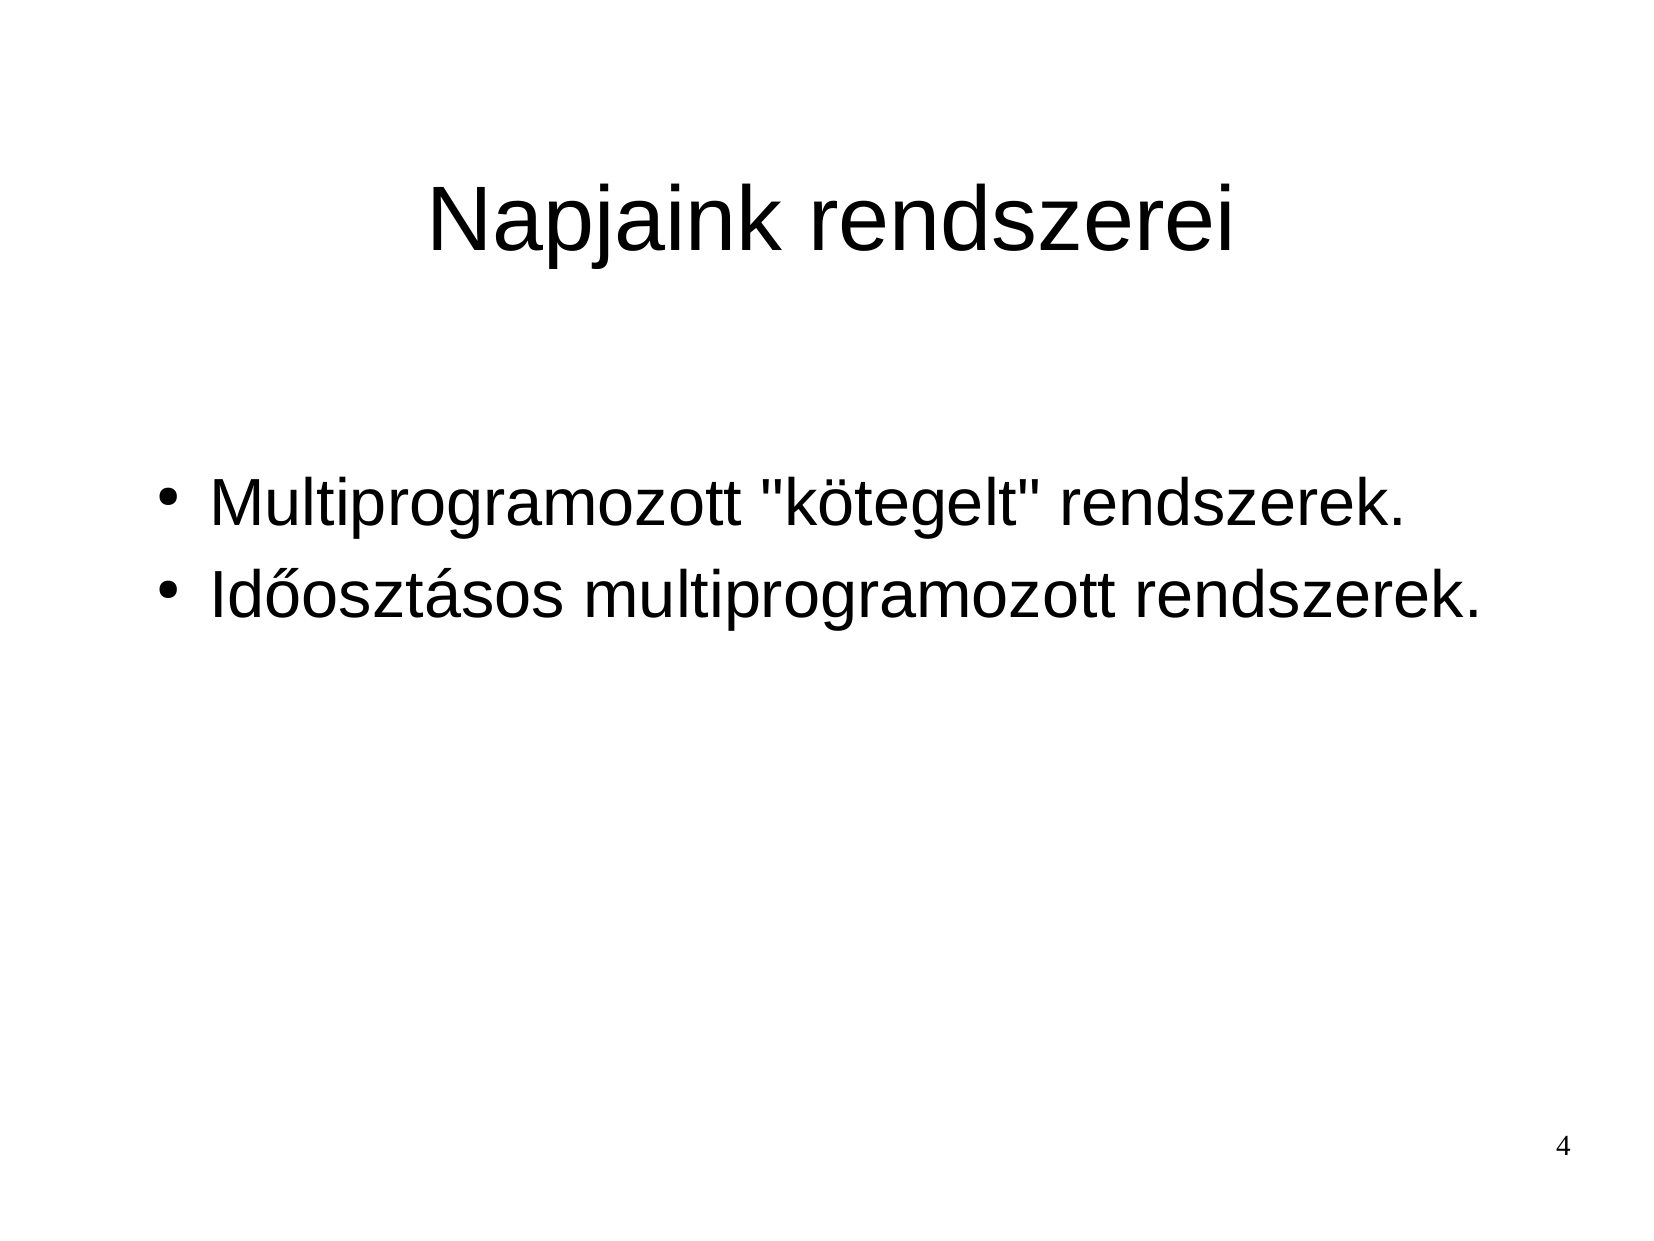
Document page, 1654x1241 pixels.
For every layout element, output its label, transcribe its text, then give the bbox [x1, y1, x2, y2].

title Napjaink rendszerei [124, 110, 1530, 317]
list Multiprogramozott "kötegelt" rendszerek. Időosztásos multiprogramozott rendszerek. [124, 358, 1530, 1103]
